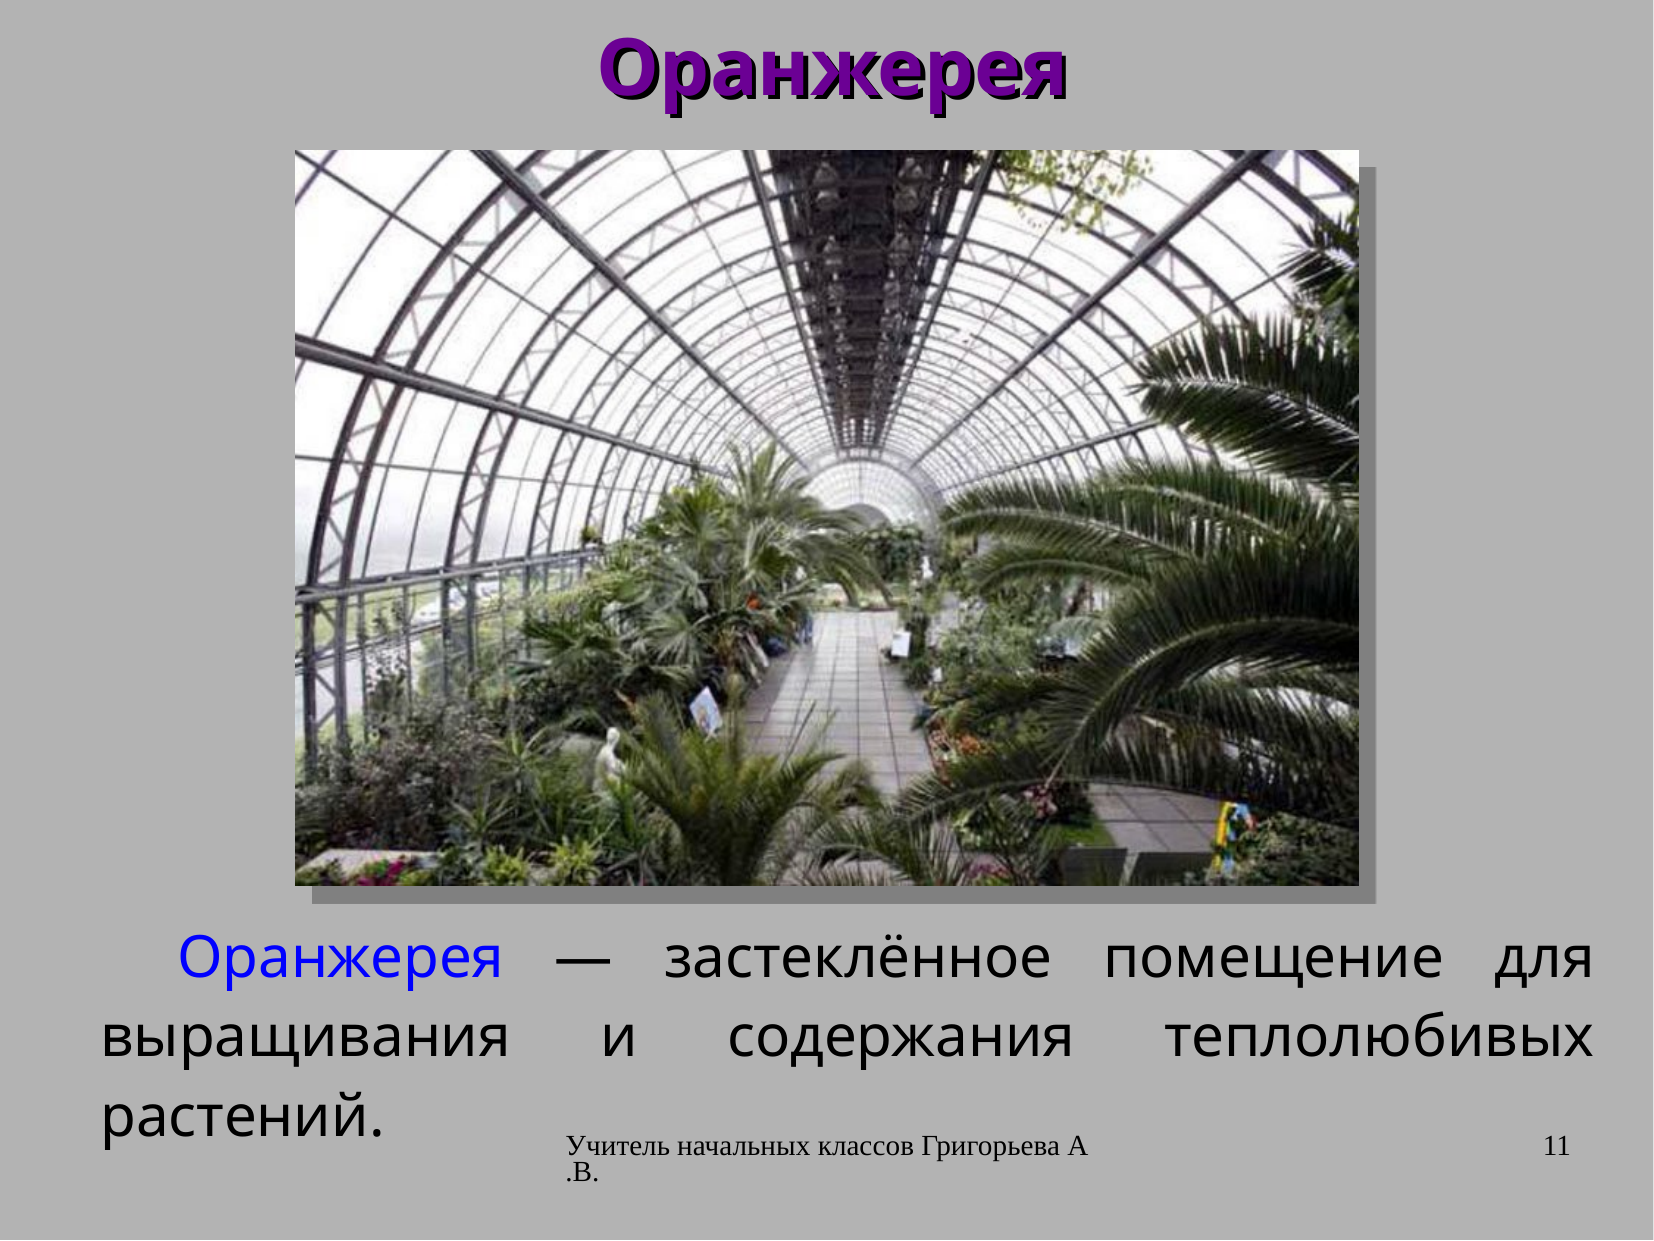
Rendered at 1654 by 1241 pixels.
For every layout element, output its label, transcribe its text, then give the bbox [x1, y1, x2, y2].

title Оранжерея [88, 22, 1577, 214]
picture [295, 150, 1359, 886]
list Оранжерея — застеклённое помещение для выращивания и содержания теплолюбивых растений. [29, 915, 1595, 1241]
